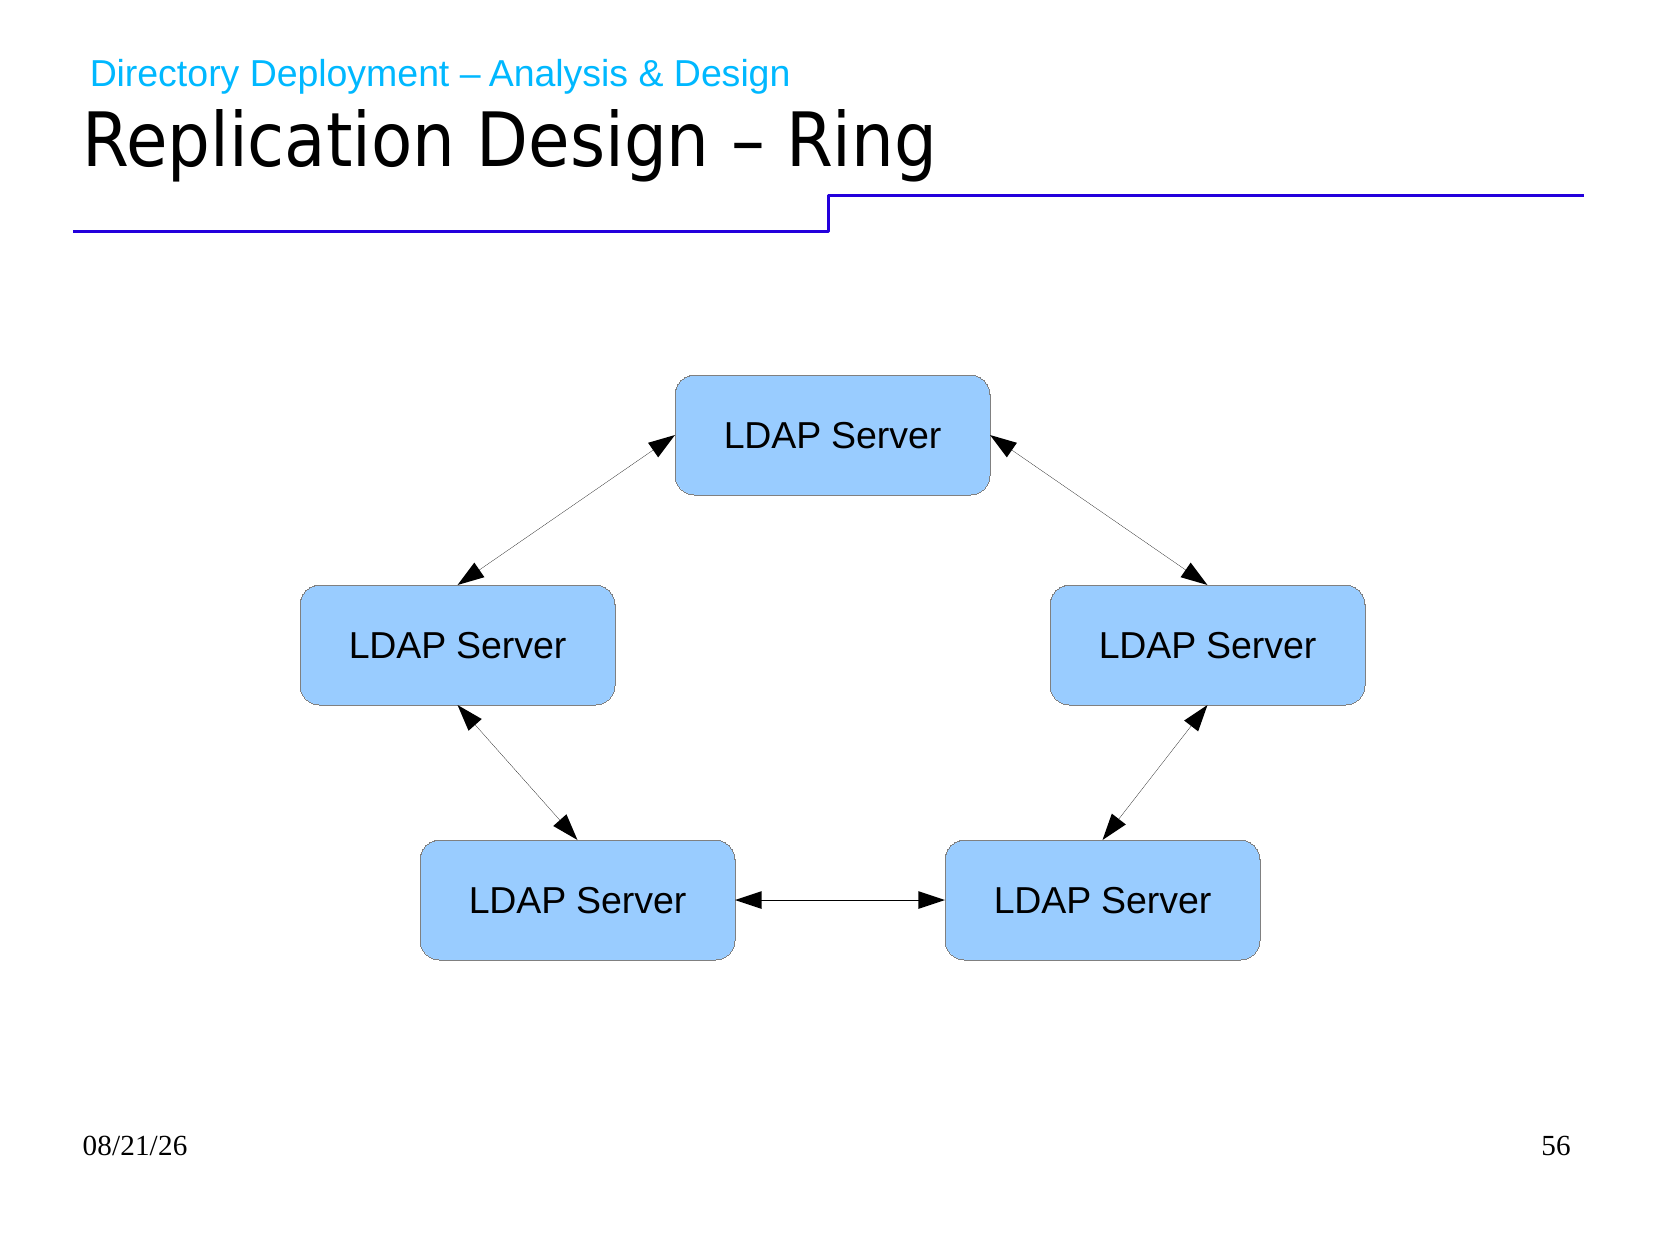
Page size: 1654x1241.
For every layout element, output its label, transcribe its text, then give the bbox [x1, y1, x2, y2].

text_box LDAP Server [1050, 585, 1366, 706]
text_box LDAP Server [300, 585, 616, 706]
text_box LDAP Server [675, 375, 991, 496]
title Replication Design – Ring [82, 49, 1571, 232]
text_box Directory Deployment – Analysis & Design [75, 45, 901, 103]
text_box LDAP Server [945, 840, 1261, 961]
text_box LDAP Server [420, 840, 736, 961]
